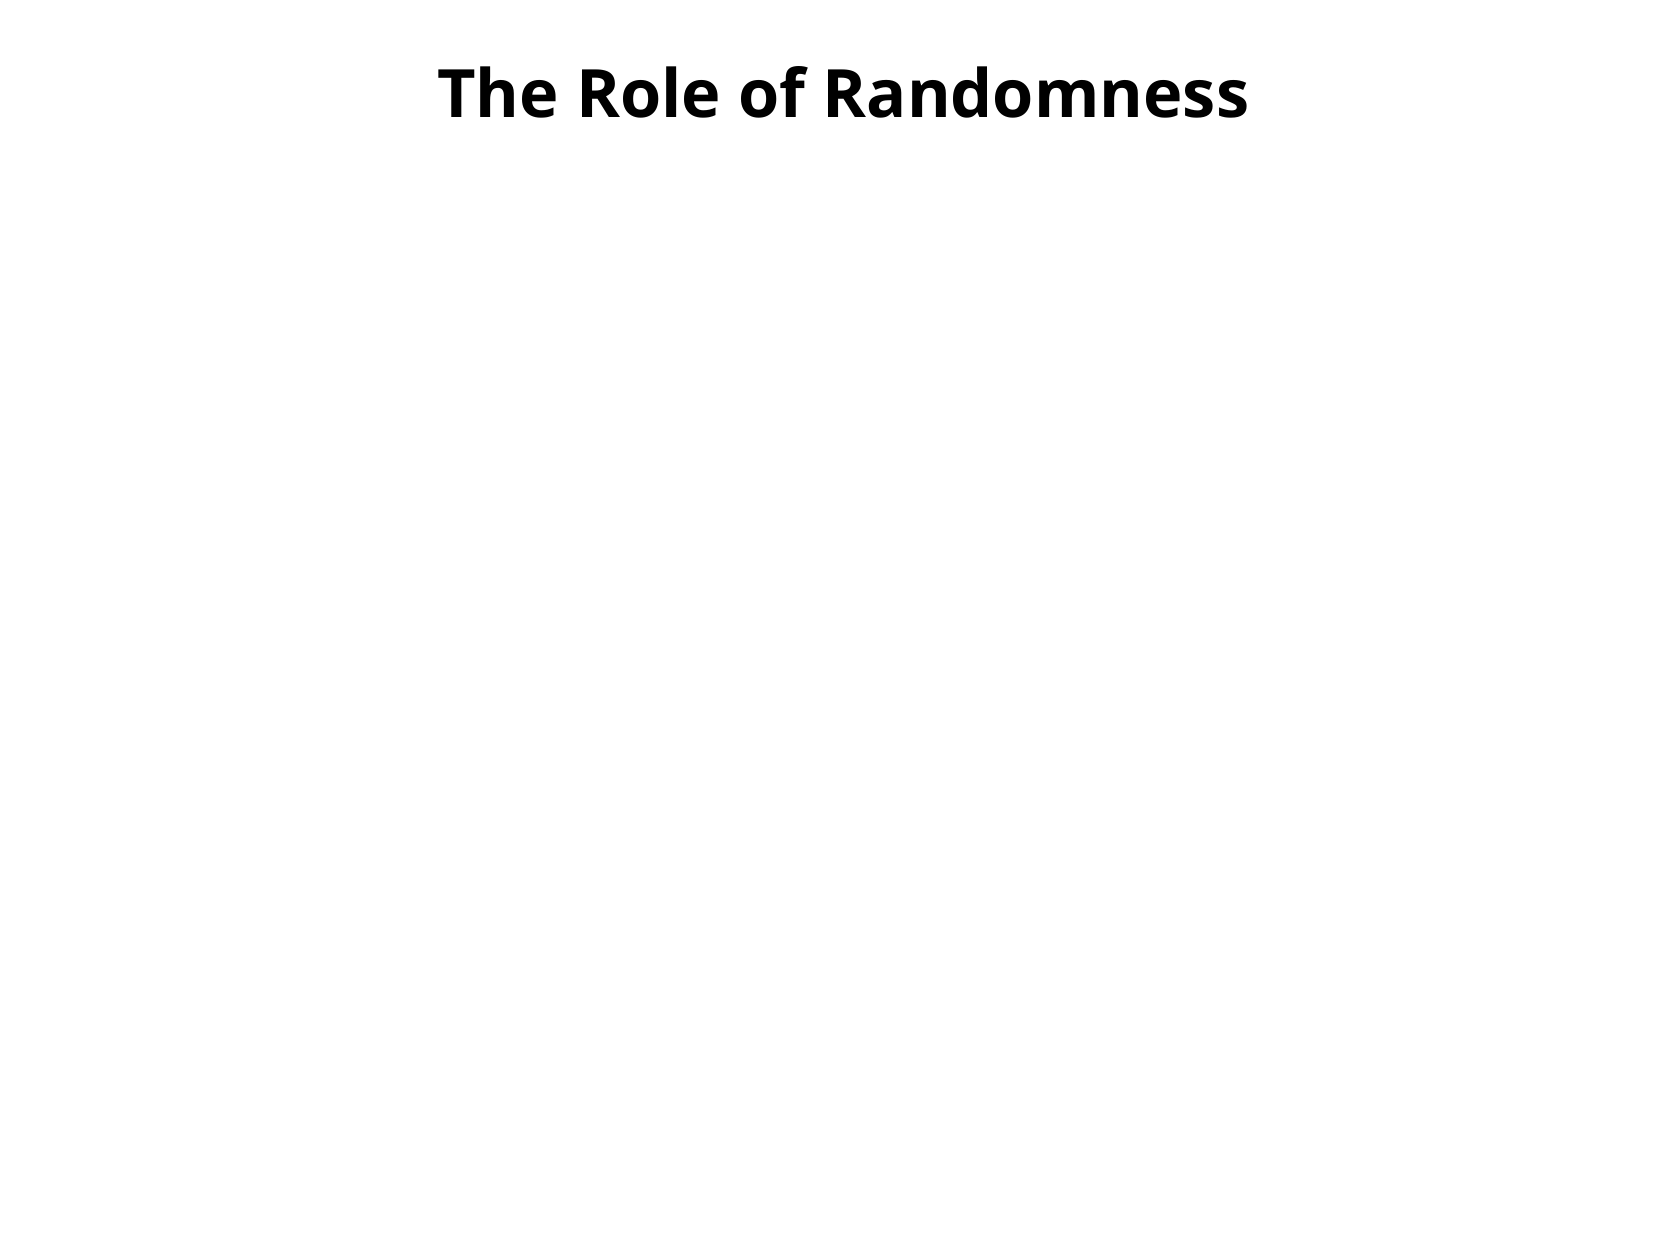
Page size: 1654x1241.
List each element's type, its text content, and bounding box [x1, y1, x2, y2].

text_box The Role of Randomness [418, 34, 1654, 133]
